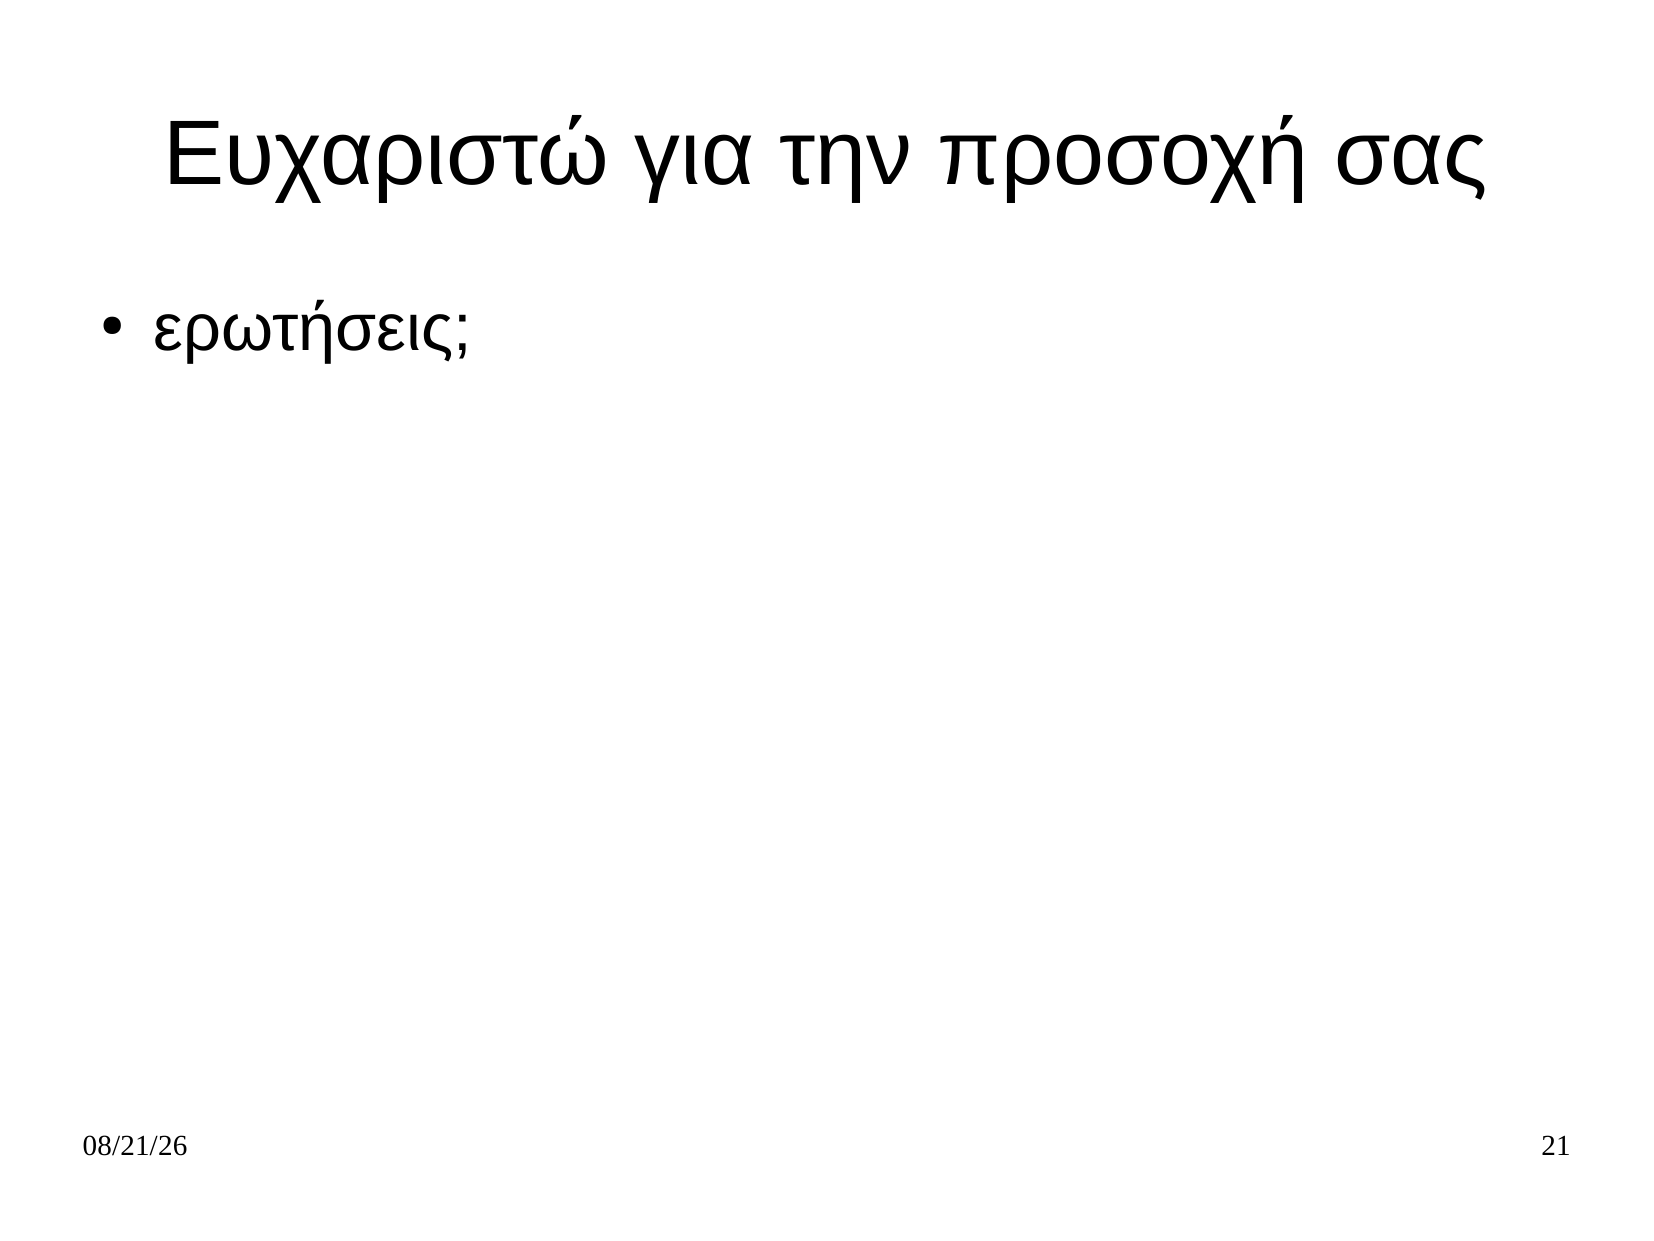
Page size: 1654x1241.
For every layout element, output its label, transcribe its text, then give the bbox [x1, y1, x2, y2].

list ερωτήσεις; [82, 290, 1571, 1109]
title Ευχαριστώ για την προσοχή σας [82, 56, 1571, 250]
